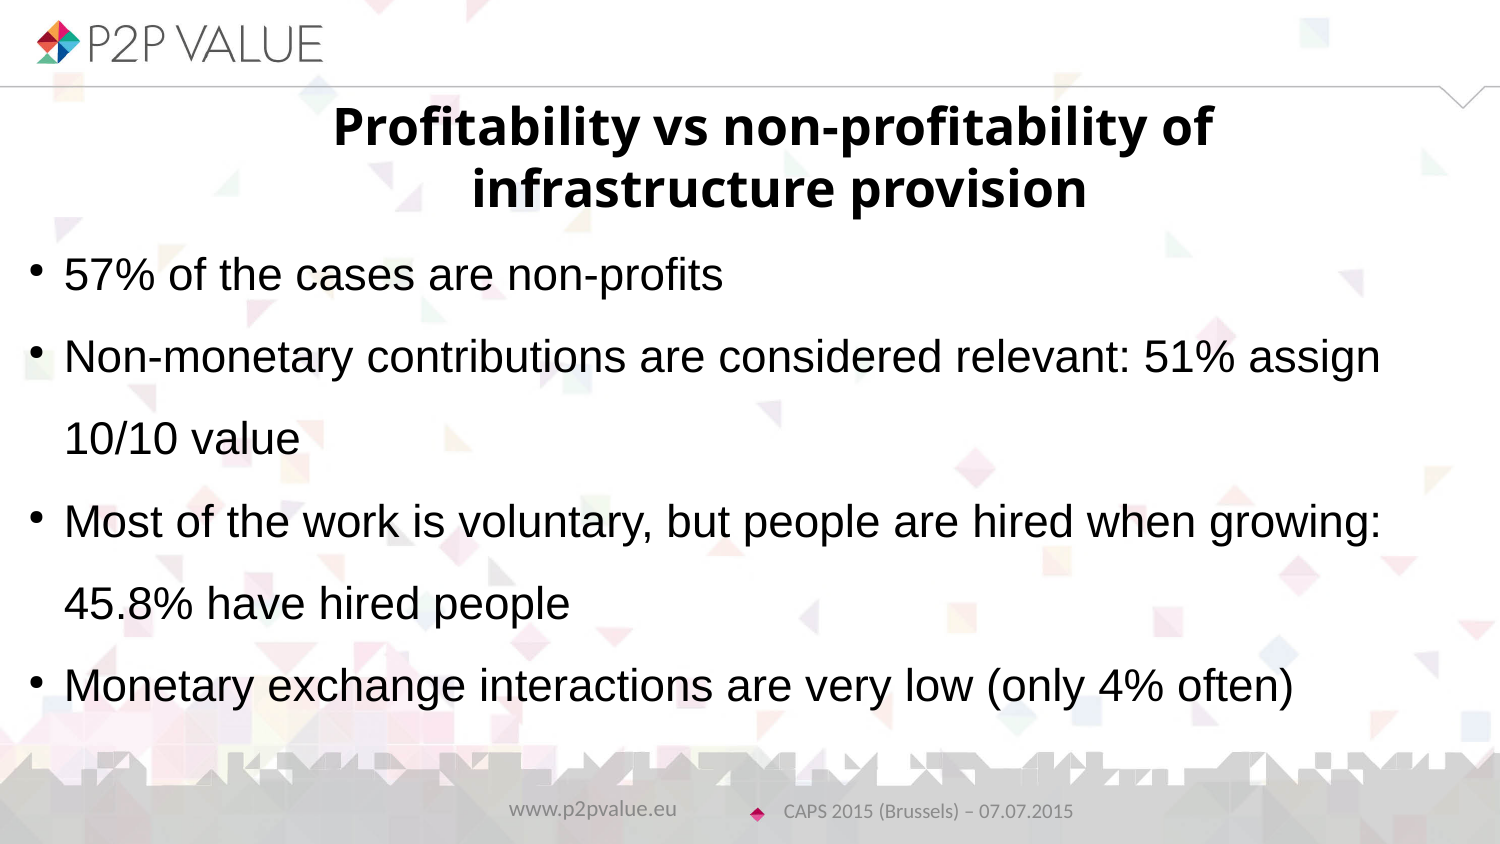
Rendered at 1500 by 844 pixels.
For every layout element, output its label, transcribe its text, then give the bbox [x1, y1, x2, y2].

title Profitability vs non-profitability of infrastructure provision [60, 86, 1500, 226]
text_box www.p2pvalue.eu [502, 786, 721, 827]
picture [0, 0, 1500, 844]
text_box CAPS 2015 (Brussels) – 07.07.2015 [770, 787, 1463, 833]
subtitle 57% of the cases are non-profits Non-monetary contributions are considered relevant: 51% assign 10/10 value Most of the work is voluntary, but people are hired when growing: 45.8% have hired people Monetary exchange interactions are very low (only 4% often) [15, 210, 1496, 766]
